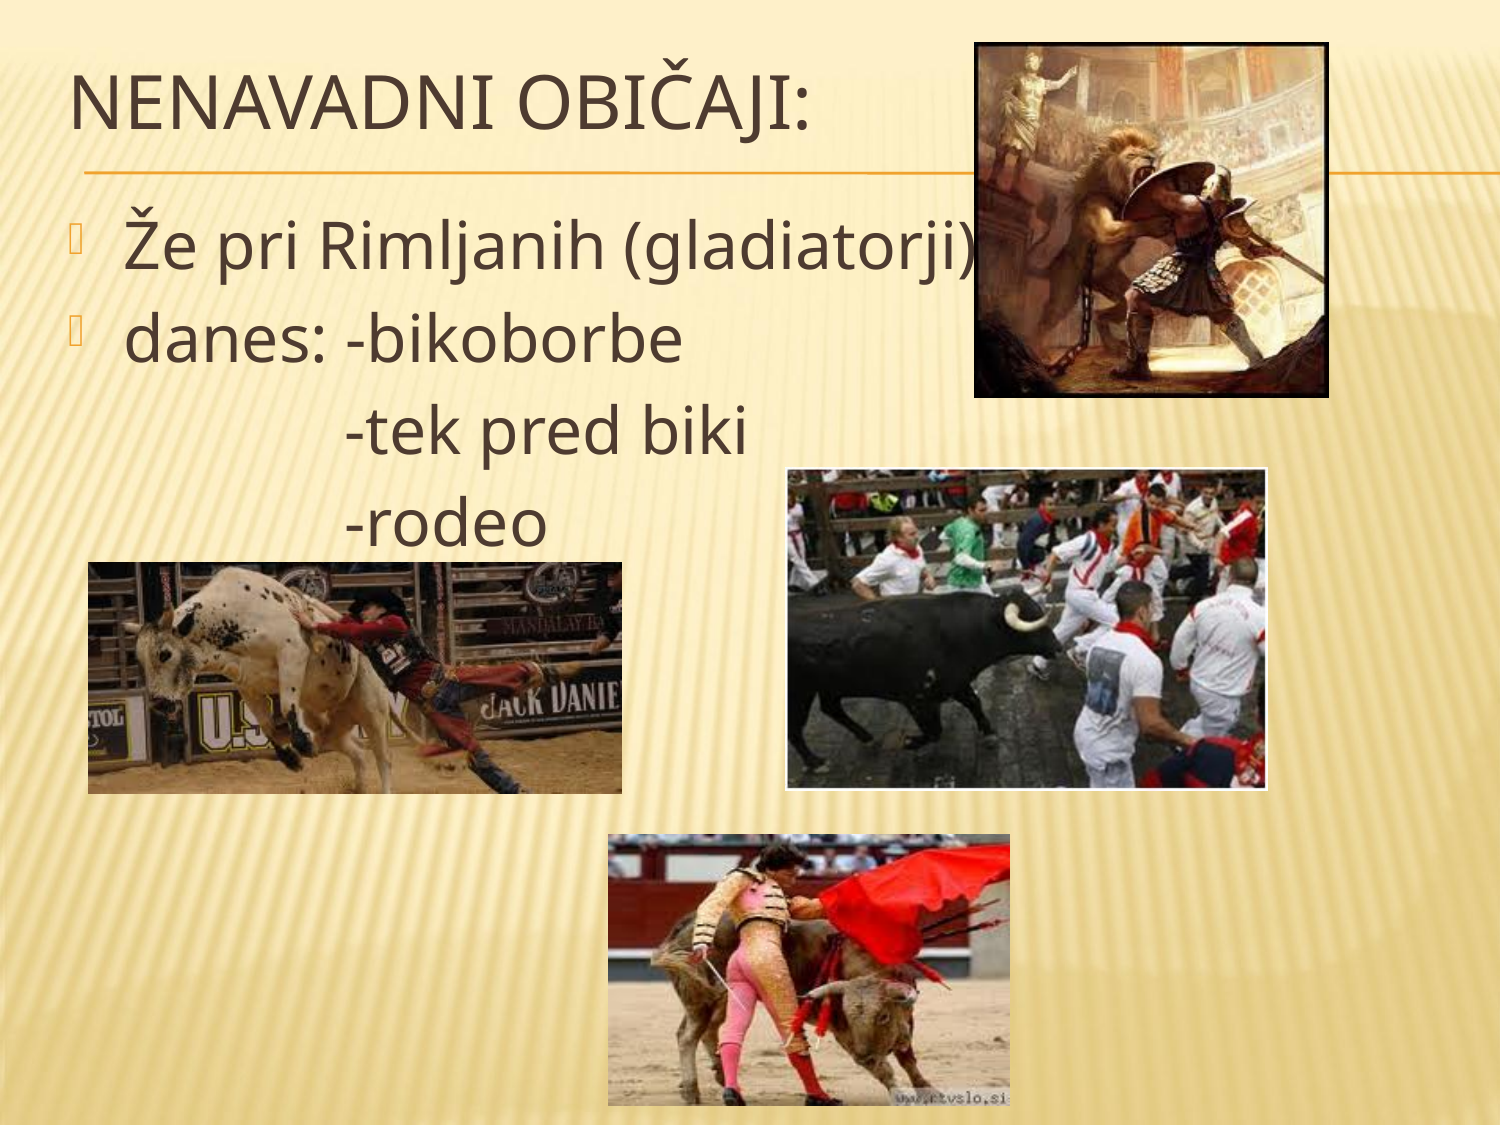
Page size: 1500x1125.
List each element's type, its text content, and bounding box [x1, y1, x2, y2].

picture [0, 0, 1500, 1125]
list Že pri Rimljanih (gladiatorji) danes: -bikoborbe -tek pred biki -rodeo [53, 196, 1479, 939]
title Nenavadni običaji: [53, 30, 1479, 169]
